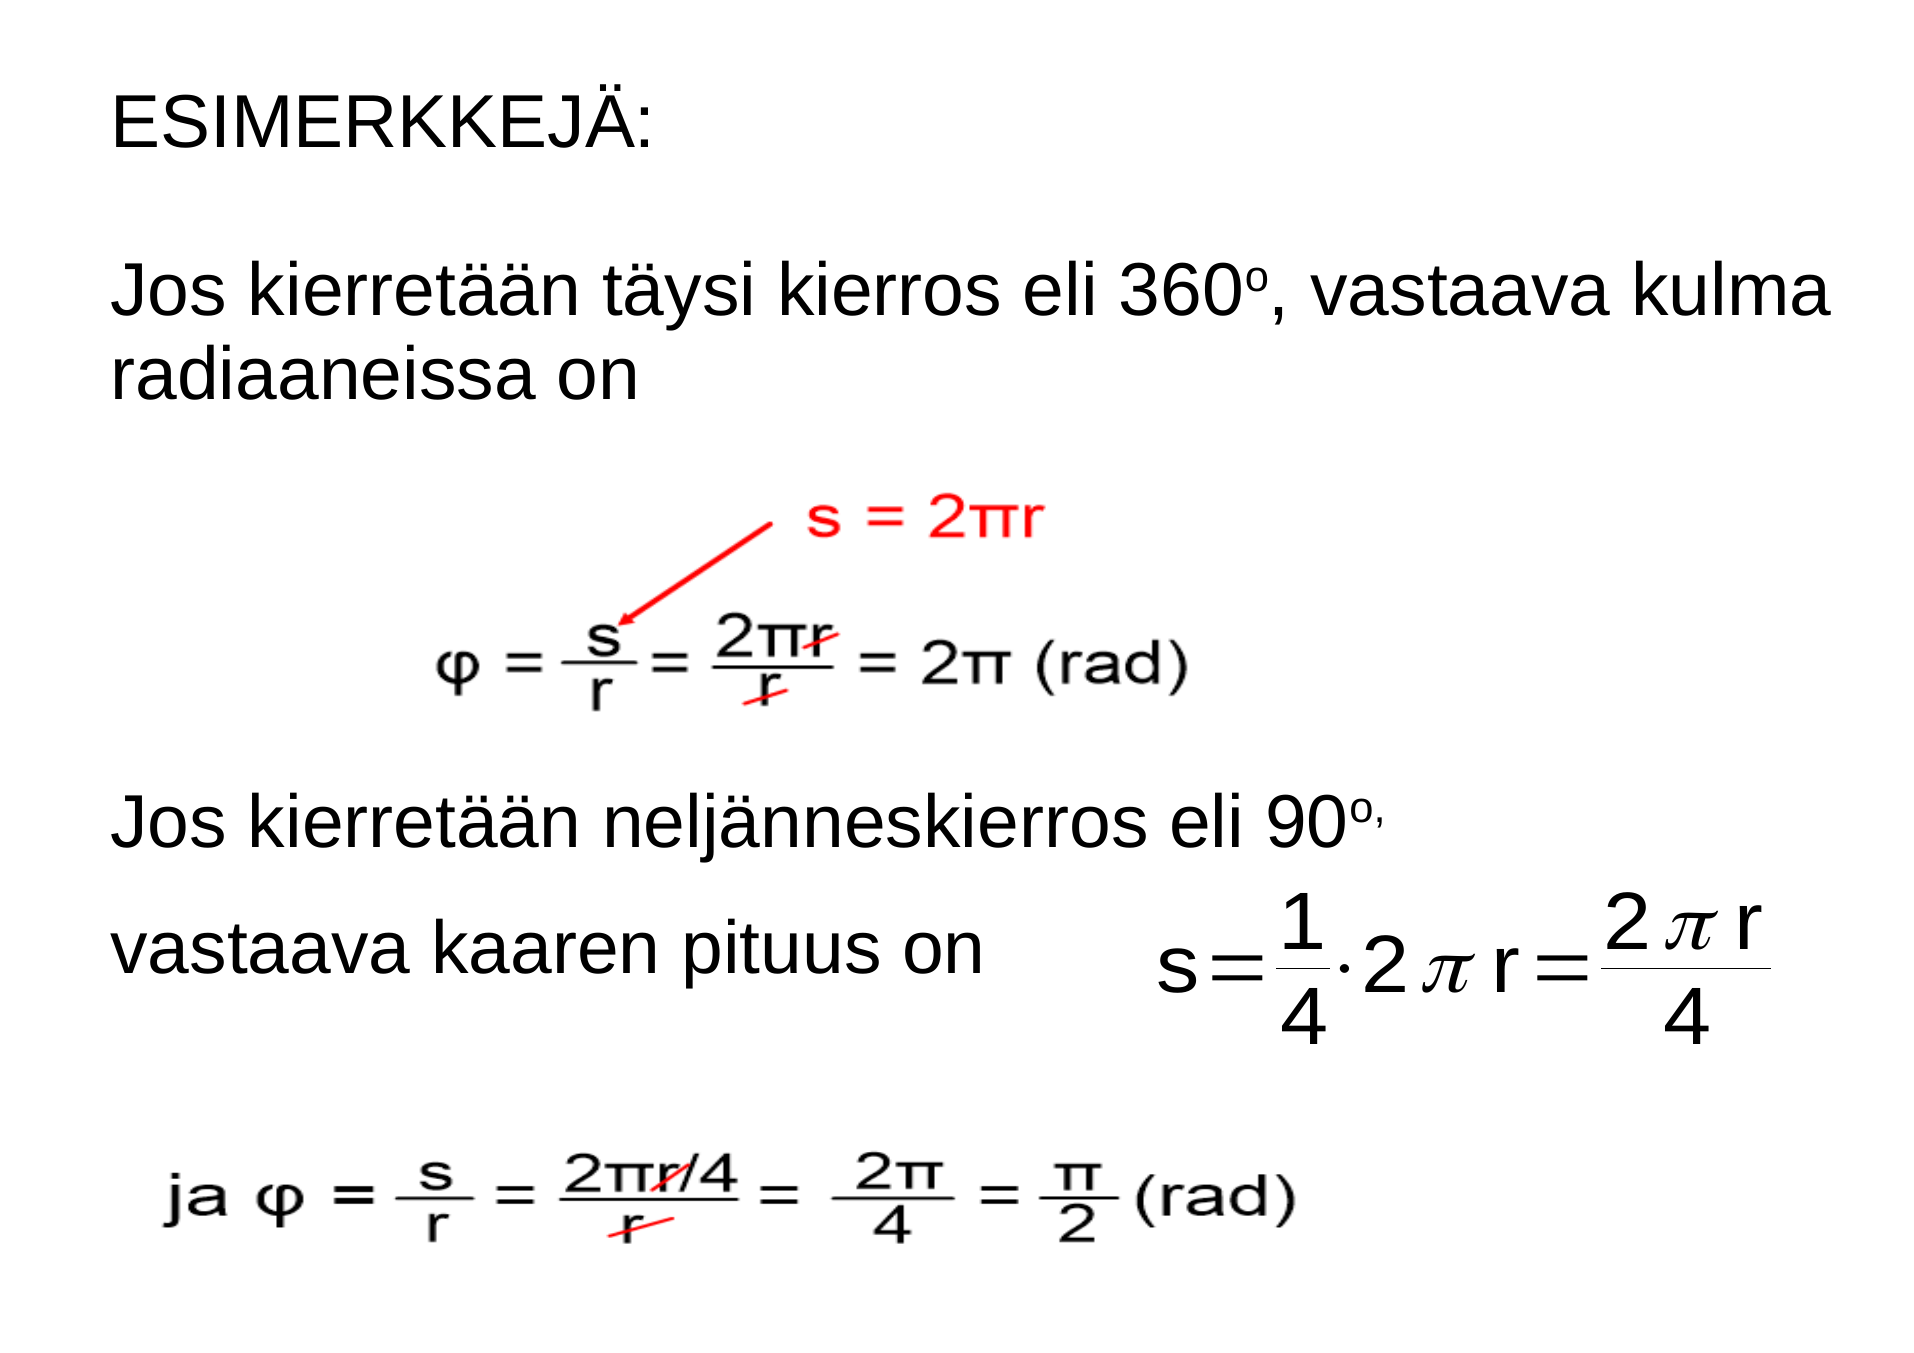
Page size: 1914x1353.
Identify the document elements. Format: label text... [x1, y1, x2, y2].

text_box Jos kierretään neljänneskierros eli 90o, vastaava kaaren pituus on [95, 772, 1846, 1018]
picture [109, 1094, 1474, 1269]
chart [1148, 875, 1780, 1062]
text_box ESIMERKKEJÄ: Jos kierretään täysi kierros eli 360o, vastaava kulma radiaaneissa on [95, 72, 1859, 455]
picture [377, 455, 1245, 744]
